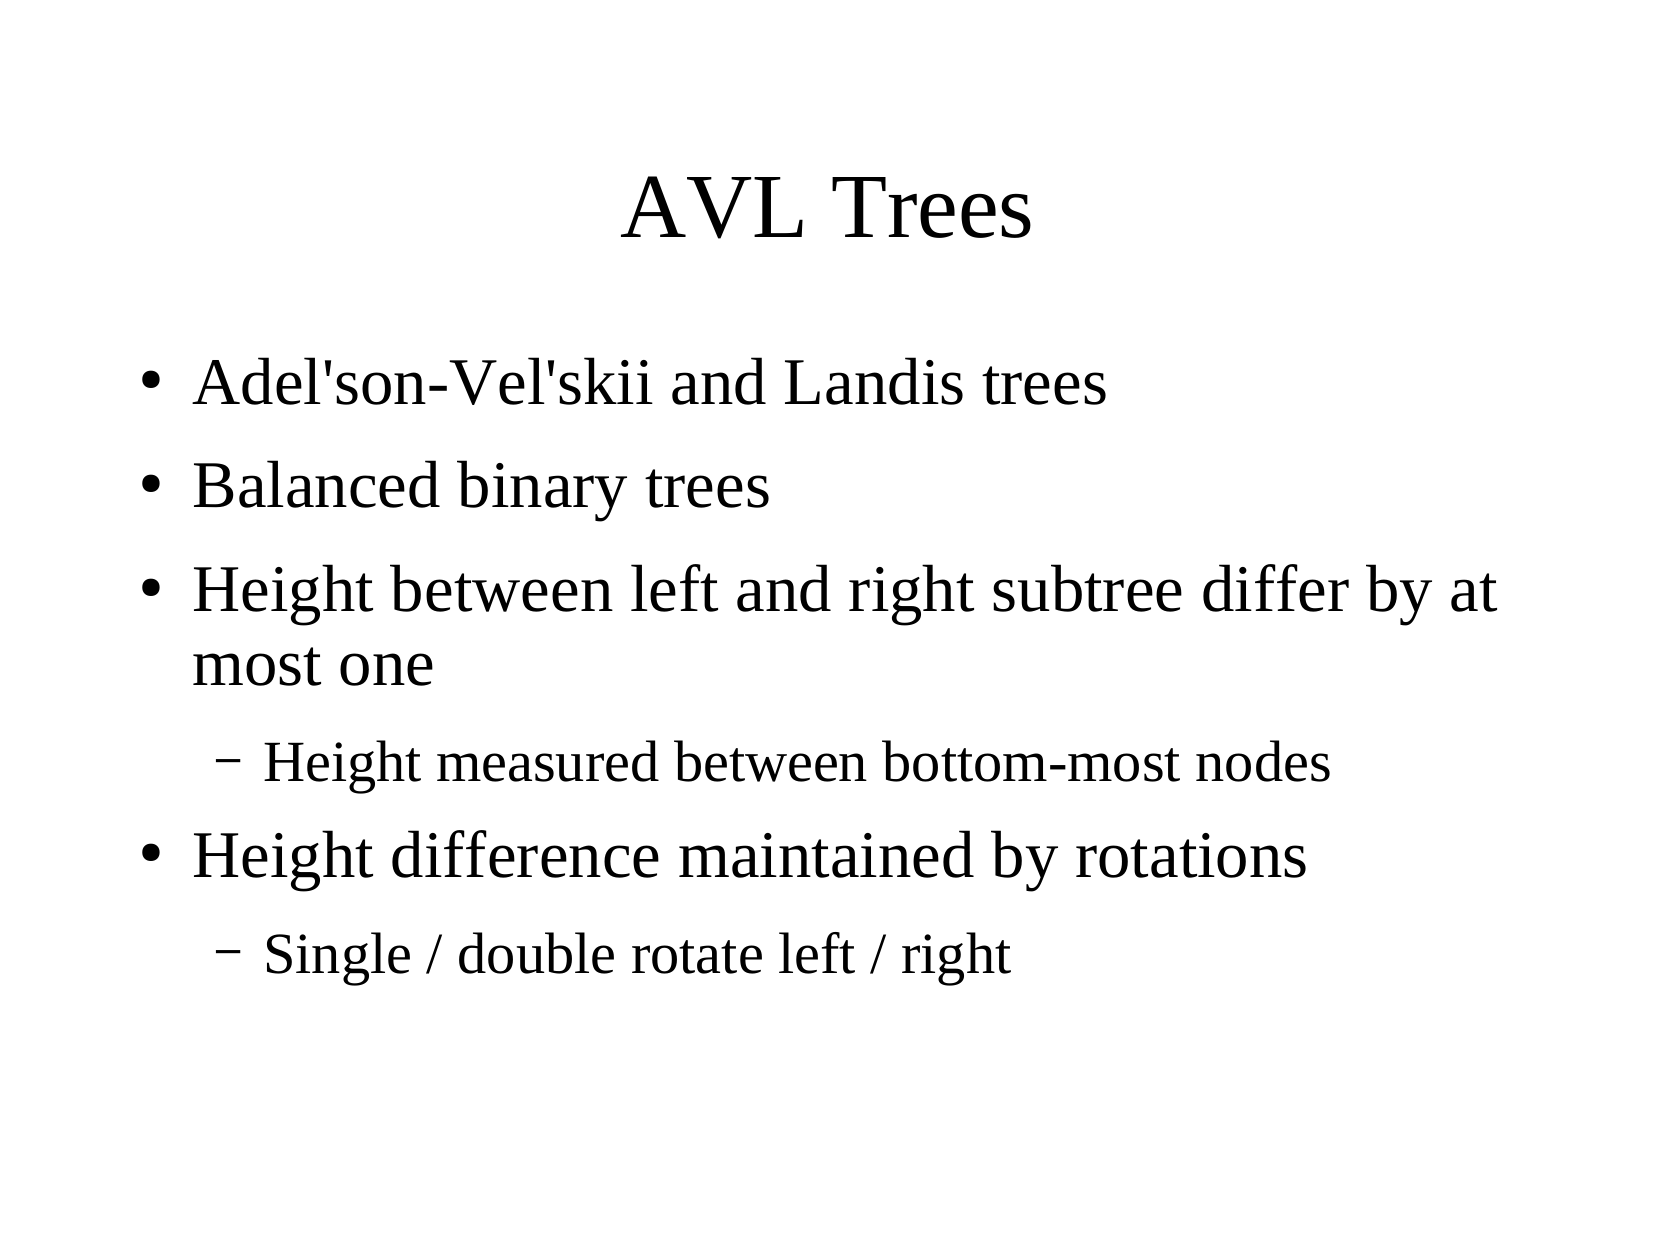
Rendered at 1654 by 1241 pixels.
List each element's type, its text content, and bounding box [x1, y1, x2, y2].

list Adel'son-Vel'skii and Landis trees Balanced binary trees Height between left and right subtree differ by at most one Height measured between bottom-most nodes Height difference maintained by rotations Single / double rotate left / right [121, 344, 1534, 1127]
title AVL Trees [121, 102, 1534, 311]
